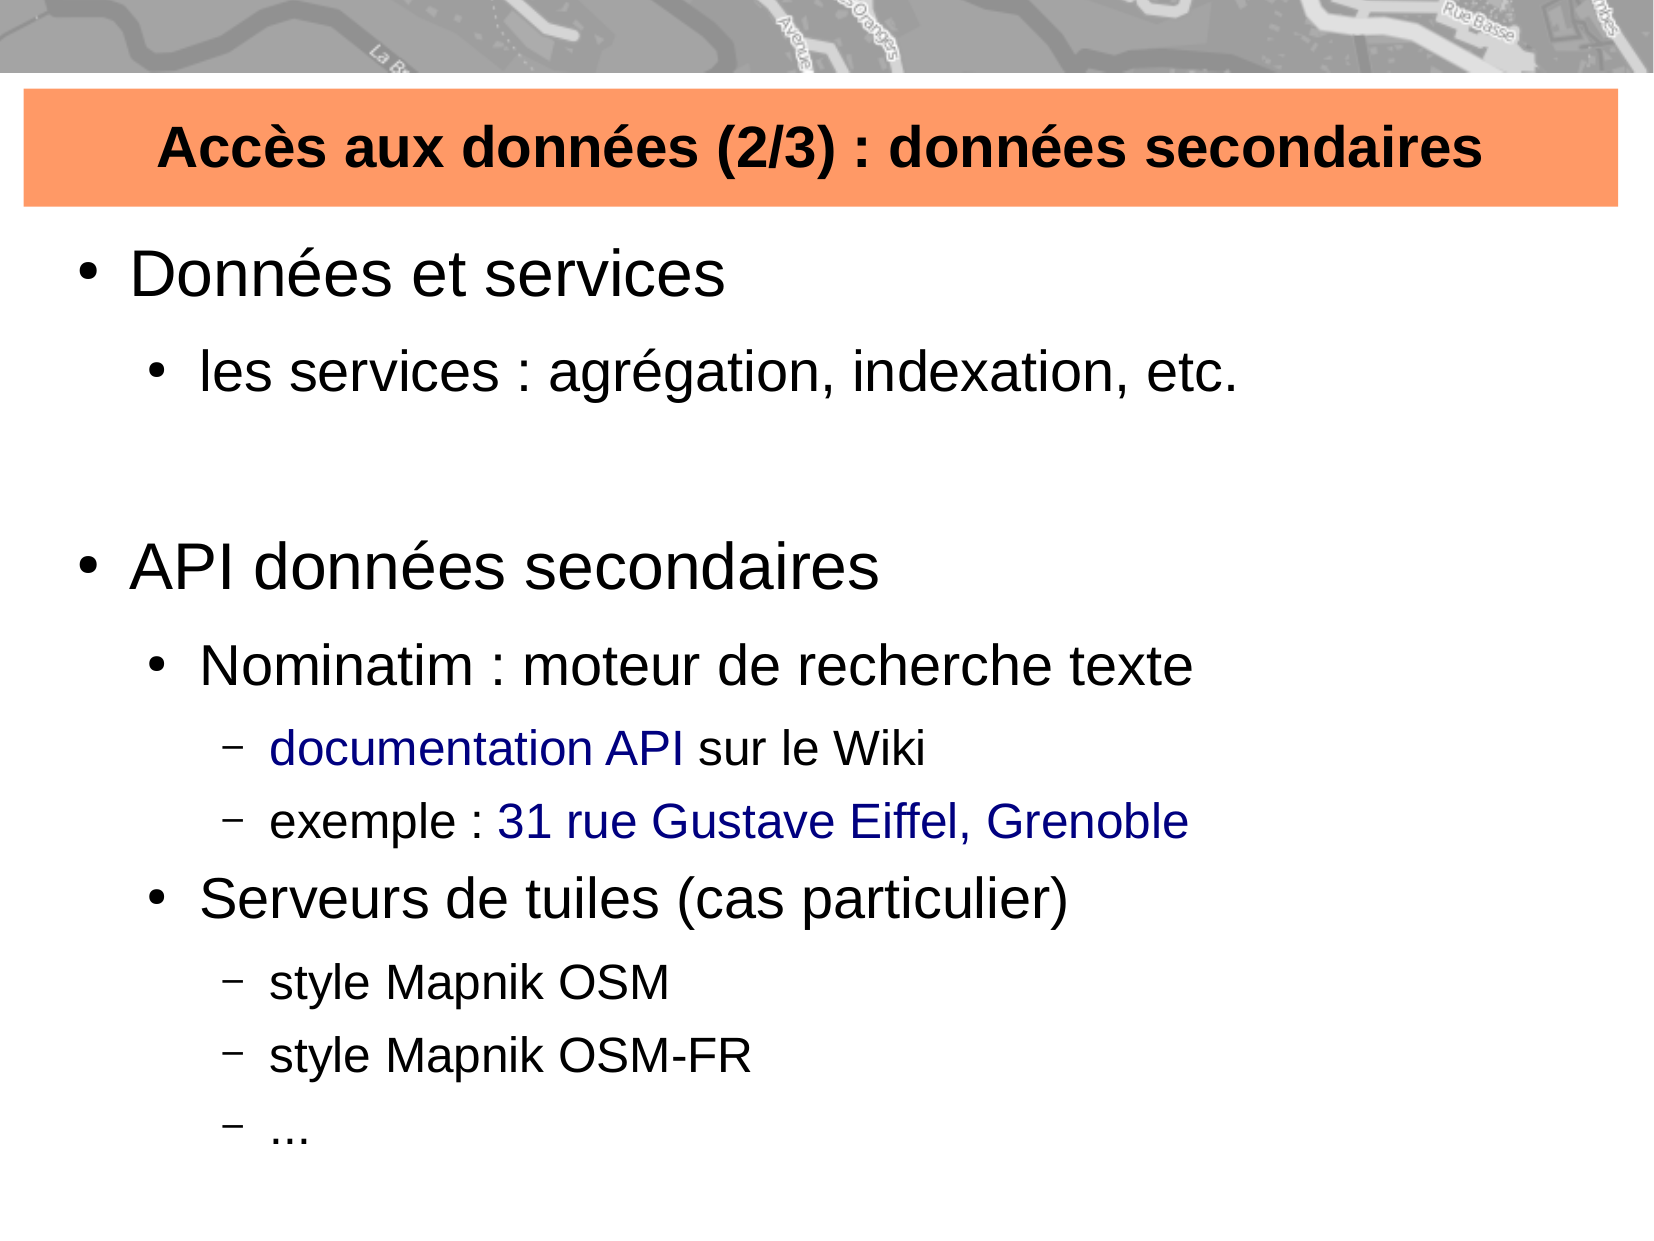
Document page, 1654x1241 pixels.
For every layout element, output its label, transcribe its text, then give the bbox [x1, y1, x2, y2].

list Données et services les services : agrégation, indexation, etc. API données secondaires Nominatim : moteur de recherche texte documentation API sur le Wiki exemple : 31 rue Gustave Eiffel, Grenoble Serveurs de tuiles (cas particulier) style Mapnik OSM style Mapnik OSM-FR ... [59, 236, 1548, 1157]
table_header [1240, 12, 1653, 77]
picture [0, 0, 1654, 73]
table_header [413, 12, 826, 77]
table_header [826, 12, 1240, 77]
table_header [0, 12, 413, 77]
text_box Accès aux données (2/3) : données secondaires [23, 88, 1619, 207]
